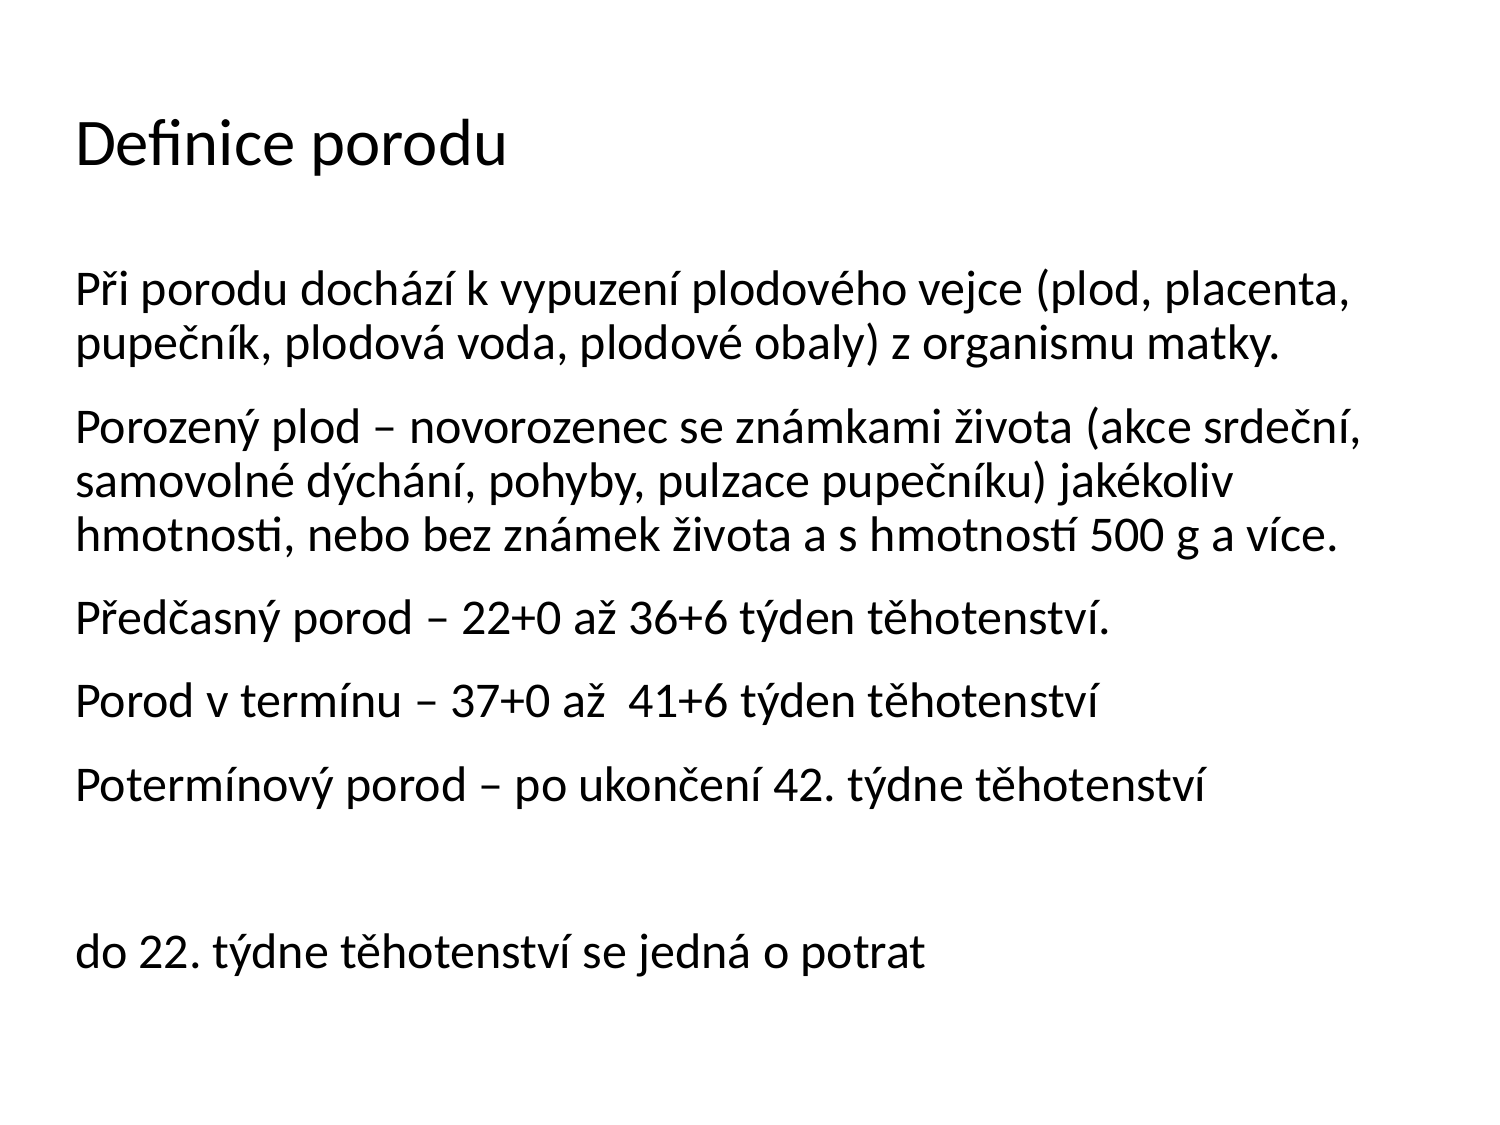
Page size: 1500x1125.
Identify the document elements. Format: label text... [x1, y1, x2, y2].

list Při porodu dochází k vypuzení plodového vejce (plod, placenta, pupečník, plodová voda, plodové obaly) z organismu matky. Porozený plod – novorozenec se známkami života (akce srdeční, samovolné dýchání, pohyby, pulzace pupečníku) jakékoliv hmotnosti, nebo bez známek života a s hmotností 500 g a více. Předčasný porod – 22+0 až 36+6 týden těhotenství. Porod v termínu – 37+0 až 41+6 týden těhotenství Potermínový porod – po ukončení 42. týdne těhotenství do 22. týdne těhotenství se jedná o potrat [75, 262, 1425, 1026]
title Definice porodu [75, 45, 1425, 233]
